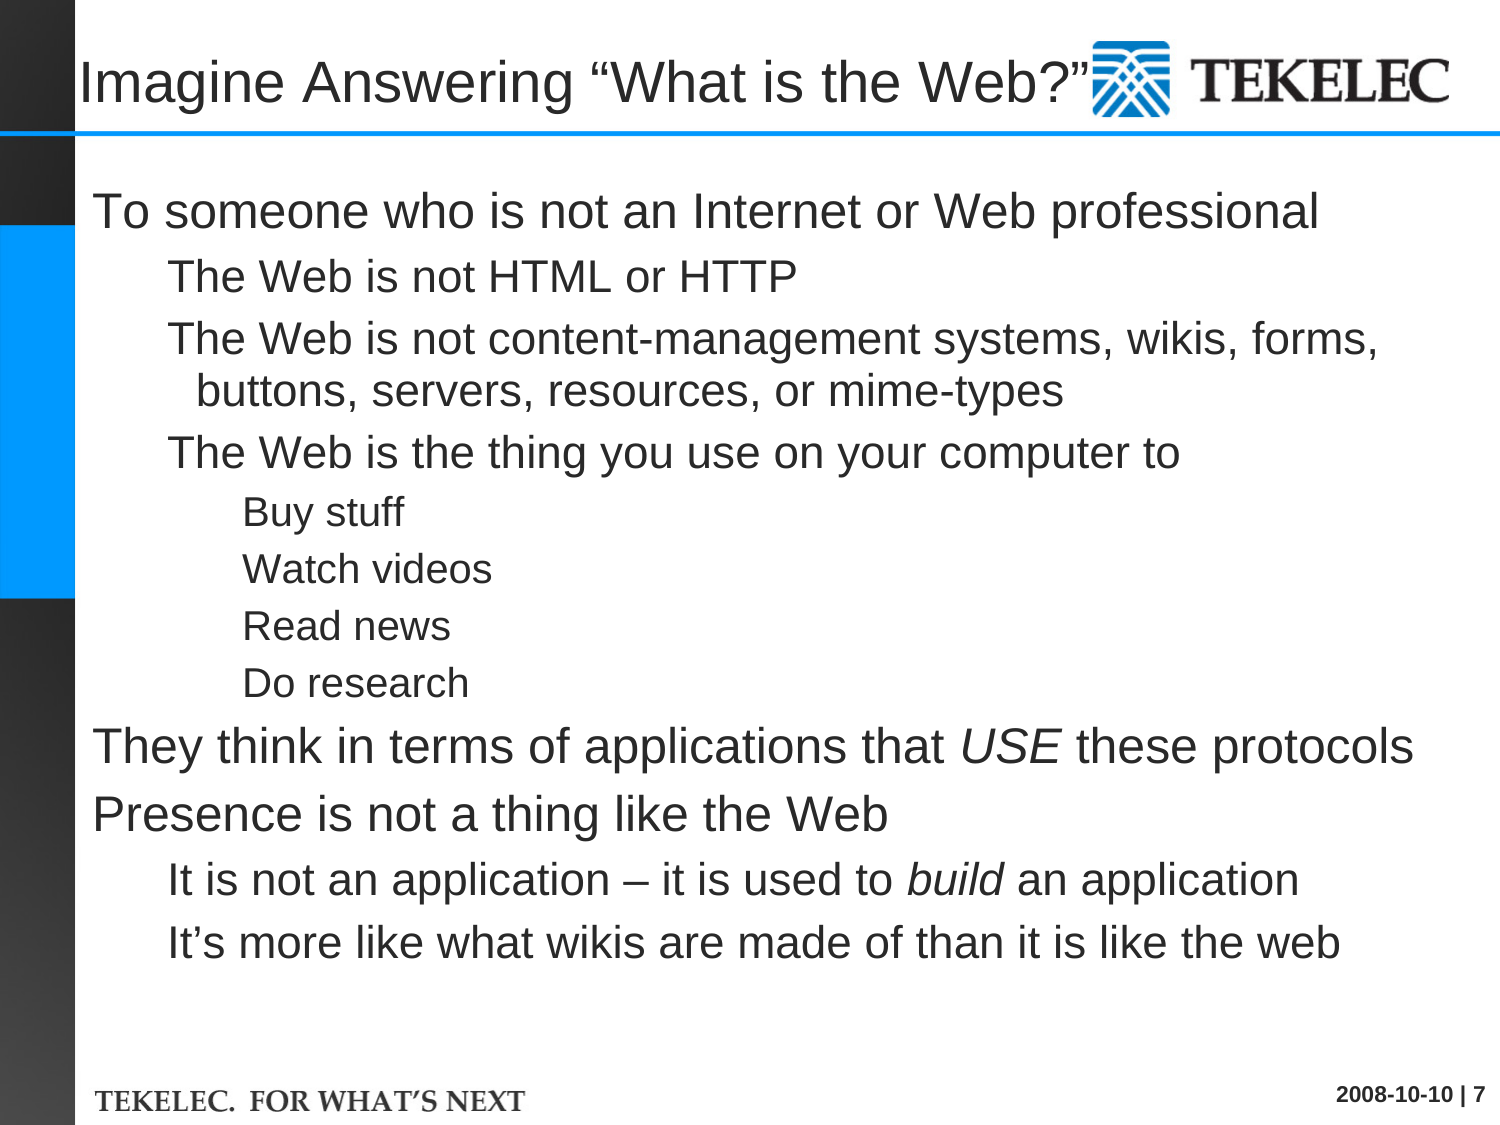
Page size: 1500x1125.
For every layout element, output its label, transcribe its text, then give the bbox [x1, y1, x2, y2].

list To someone who is not an Internet or Web professional The Web is not HTML or HTTP The Web is not content-management systems, wikis, forms, buttons, servers, resources, or mime-types The Web is the thing you use on your computer to Buy stuff Watch videos Read news Do research They think in terms of applications that USE these protocols Presence is not a thing like the Web It is not an application – it is used to build an application It’s more like what wikis are made of than it is like the web [92, 183, 1480, 1084]
title Imagine Answering “What is the Web?” [78, 15, 1109, 115]
picture [0, 0, 1500, 1125]
